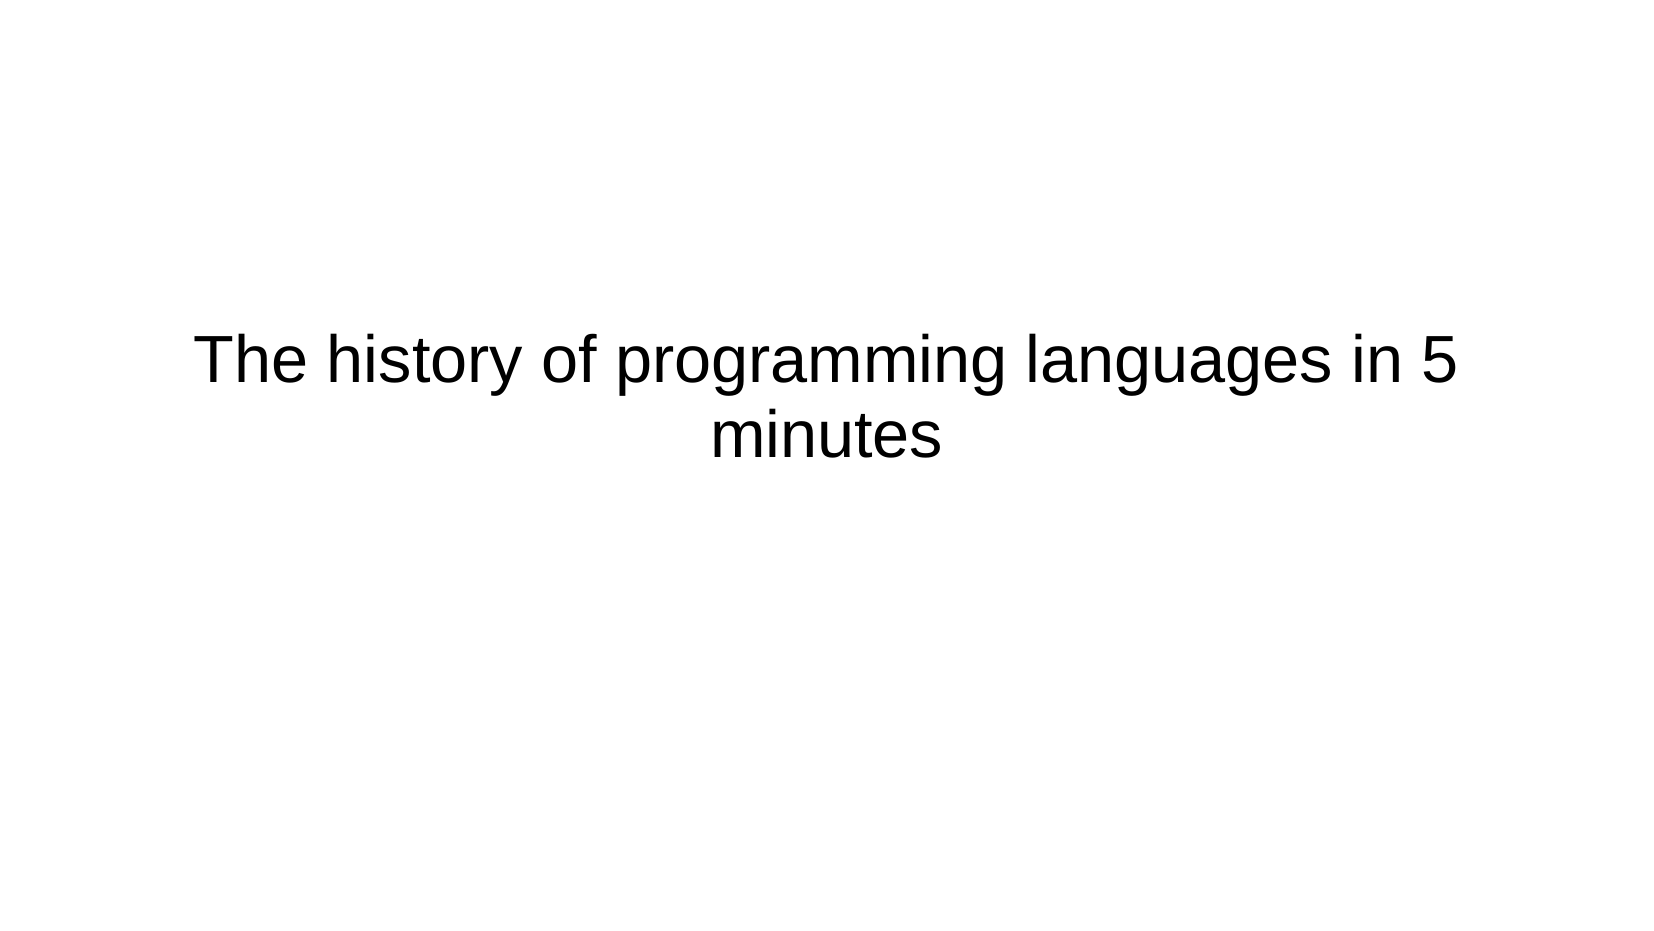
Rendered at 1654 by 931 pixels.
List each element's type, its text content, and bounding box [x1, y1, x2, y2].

subtitle The history of programming languages in 5 minutes [82, 37, 1571, 757]
